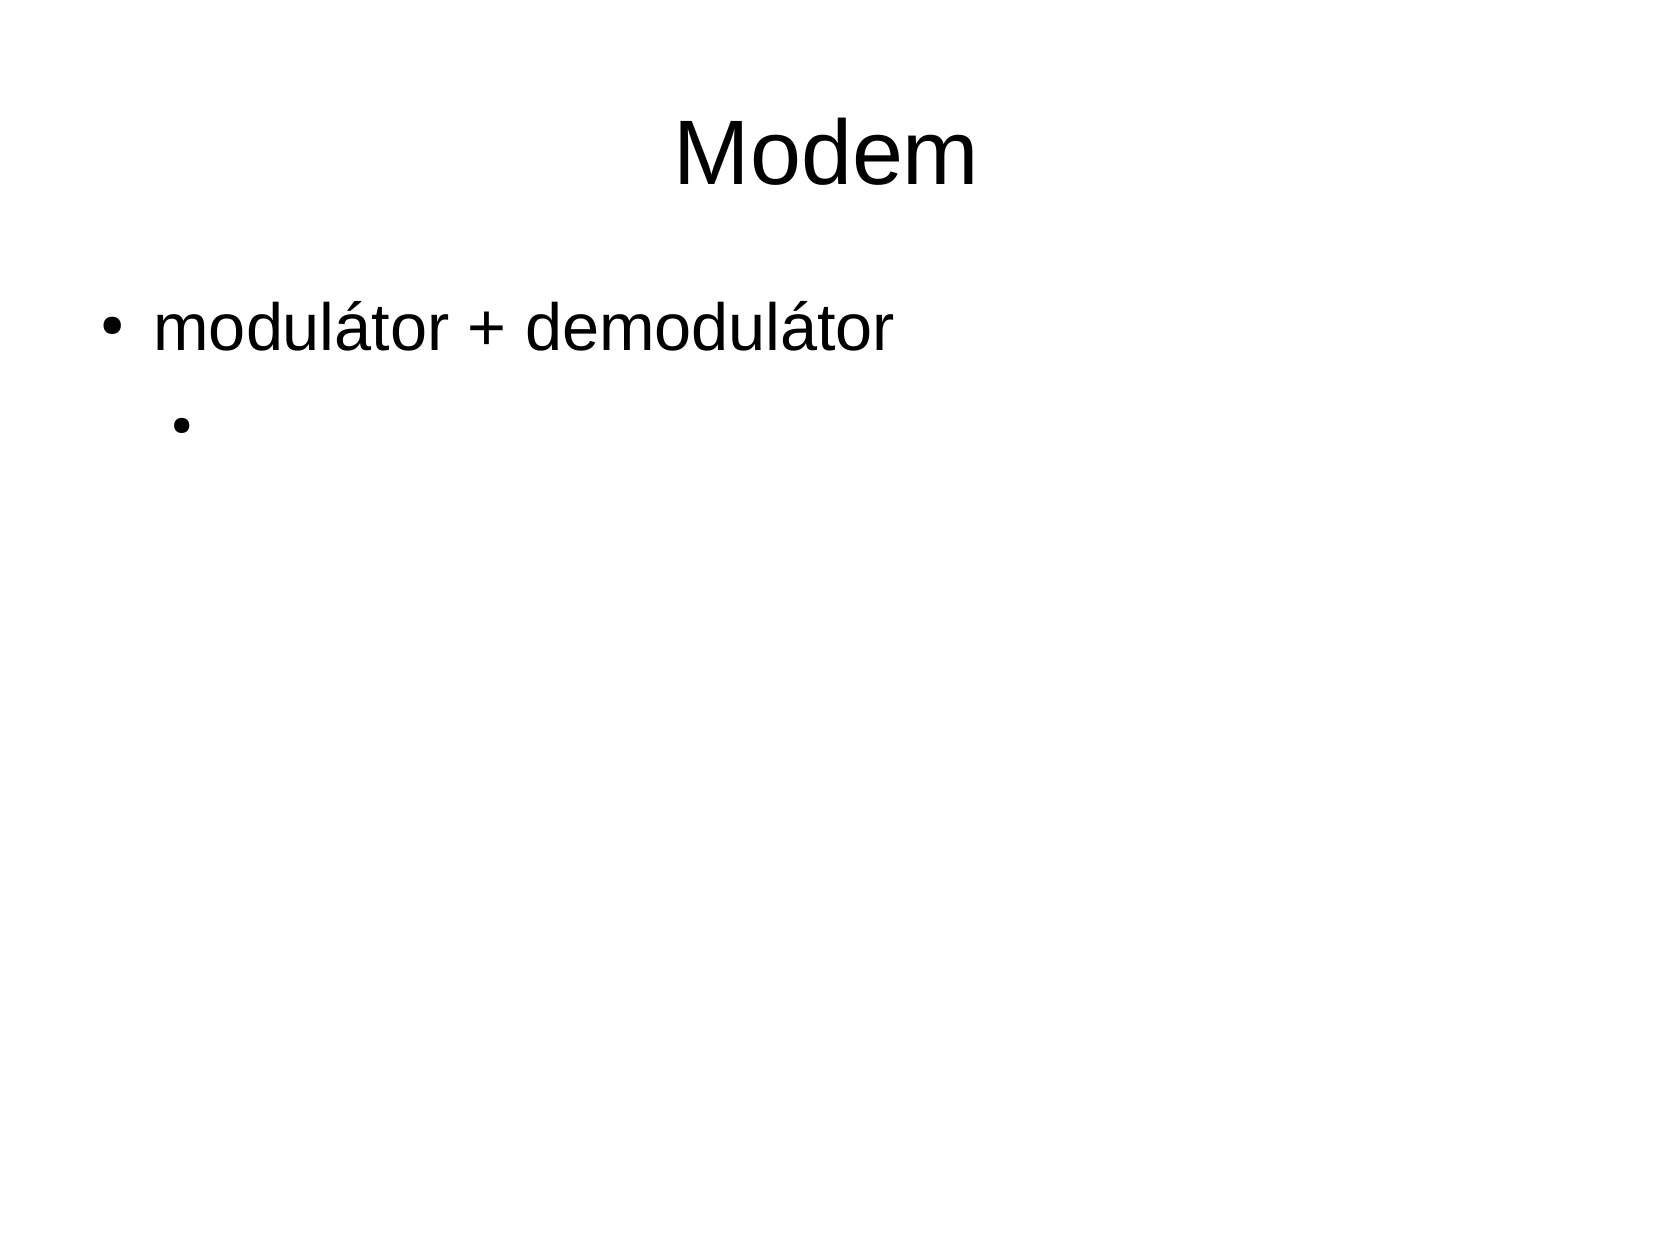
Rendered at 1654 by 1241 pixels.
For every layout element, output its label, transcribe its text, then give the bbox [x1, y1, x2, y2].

title Modem [82, 49, 1571, 257]
list modulátor + demodulátor [82, 290, 1571, 1010]
